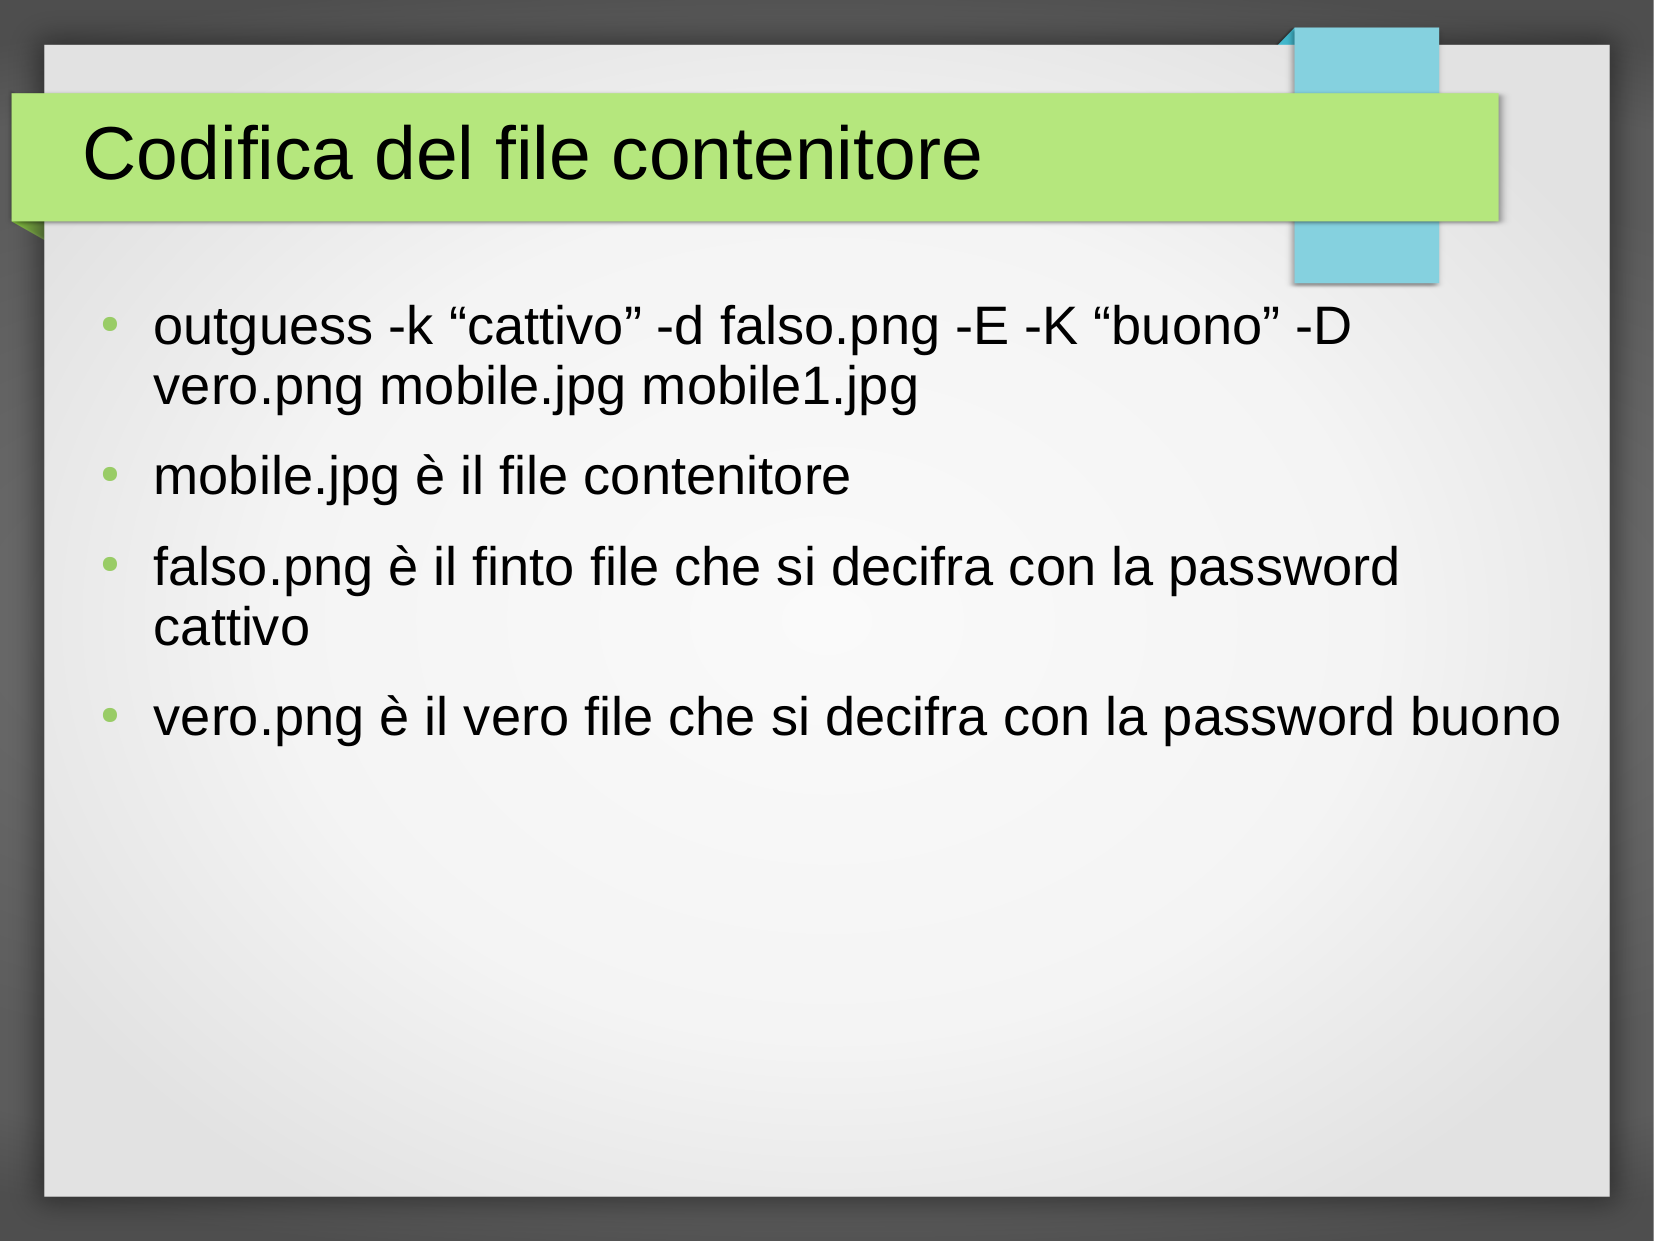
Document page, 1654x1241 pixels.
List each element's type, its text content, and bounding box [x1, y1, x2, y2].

title Codifica del file contenitore [82, 94, 1264, 213]
list outguess -k “cattivo” -d falso.png -E -K “buono” -D vero.png mobile.jpg mobile1.jpg mobile.jpg è il file contenitore falso.png è il finto file che si decifra con la password cattivo vero.png è il vero file che si decifra con la password buono [82, 295, 1571, 1015]
picture [0, 0, 1654, 1241]
